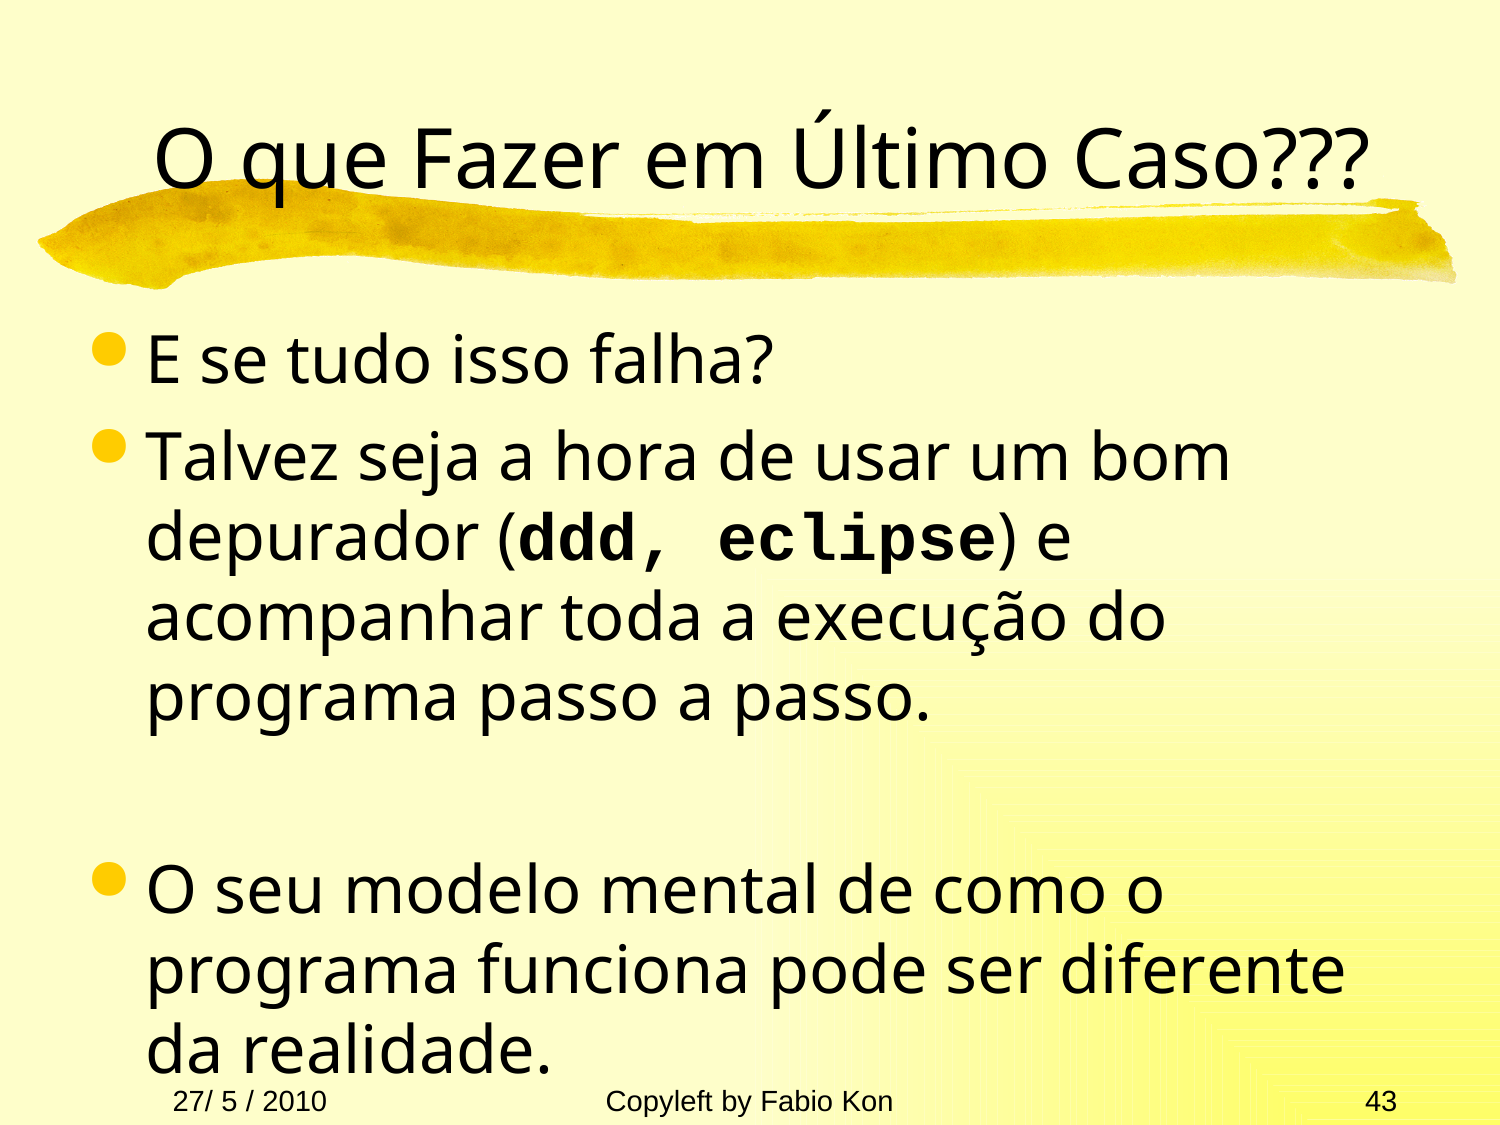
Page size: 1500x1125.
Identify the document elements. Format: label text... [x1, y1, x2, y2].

title O que Fazer em Último Caso??? [125, 0, 1401, 213]
picture [24, 174, 1463, 297]
list E se tudo isso falha? Talvez seja a hora de usar um bom depurador (ddd, eclipse) e acompanhar toda a execução do programa passo a passo. O seu modelo mental de como o programa funciona pode ser diferente da realidade. [74, 309, 1417, 1095]
